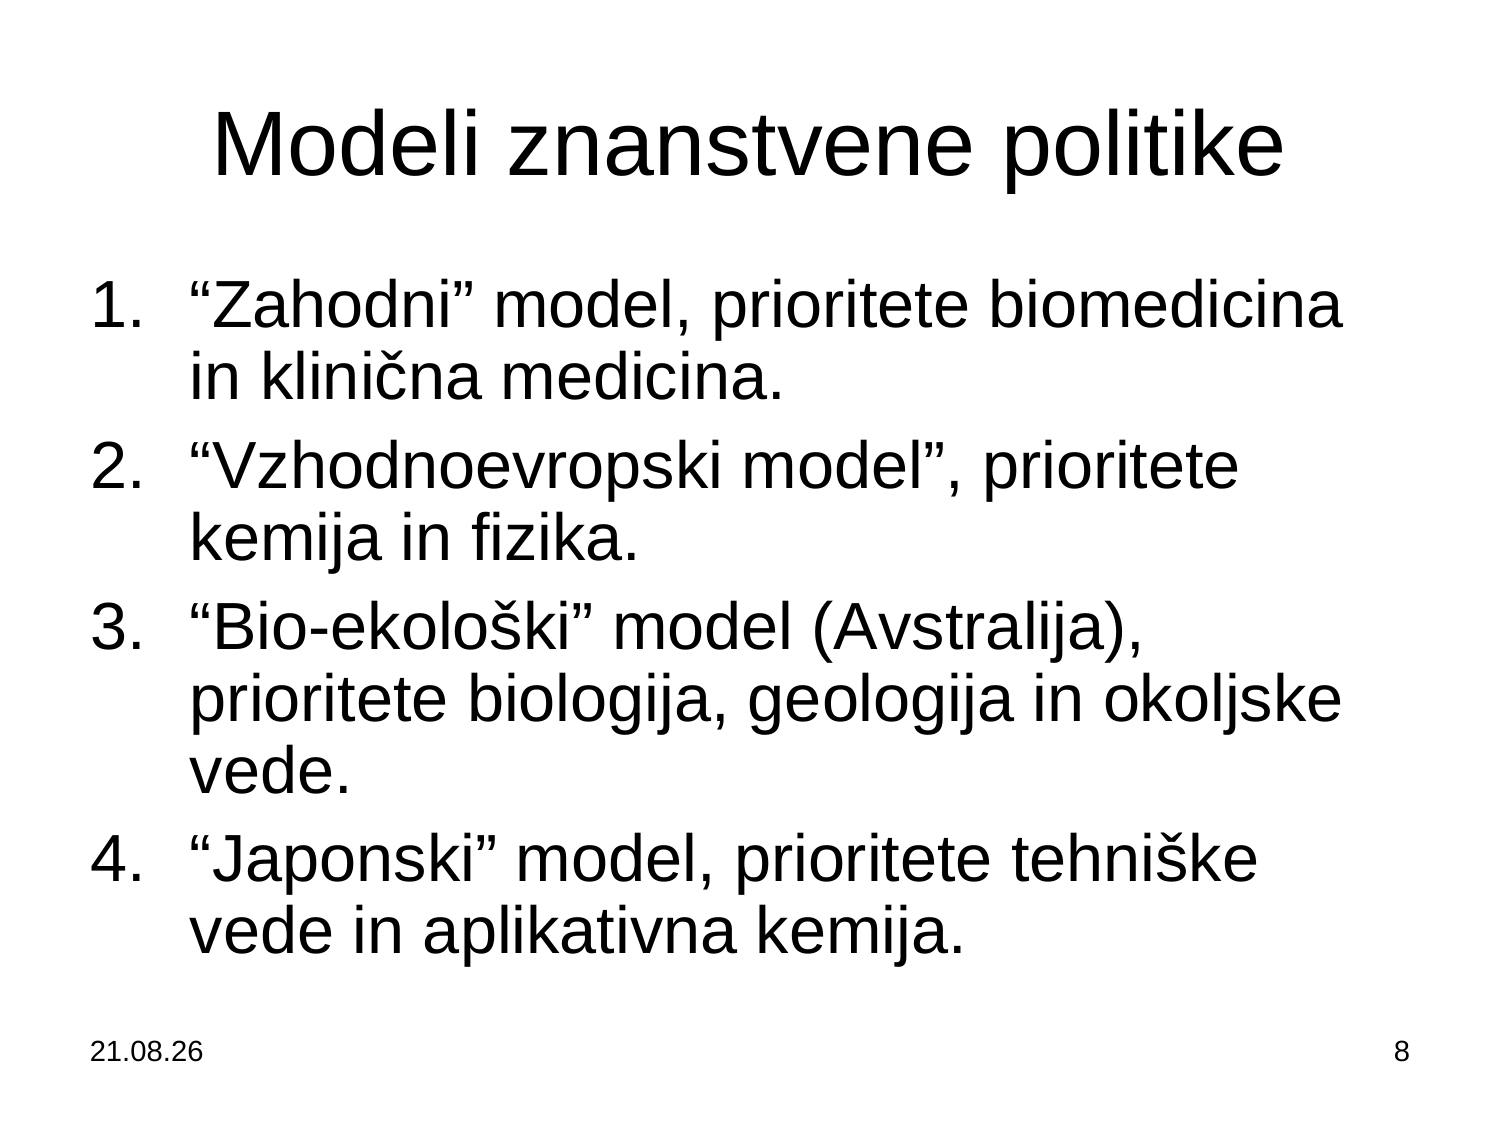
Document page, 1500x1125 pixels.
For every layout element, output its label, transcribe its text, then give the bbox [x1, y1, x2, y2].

title Modeli znanstvene politike [75, 45, 1426, 233]
text_box 05.11.14 [74, 1024, 426, 1103]
list “Zahodni” model, prioritete biomedicina in klinična medicina. “Vzhodnoevropski model”, prioritete kemija in fizika. “Bio-ekološki” model (Avstralija), prioritete biologija, geologija in okoljske vede. “Japonski” model, prioritete tehniške vede in aplikativna kemija. [75, 262, 1426, 1006]
text_box <number> [1074, 1024, 1426, 1103]
